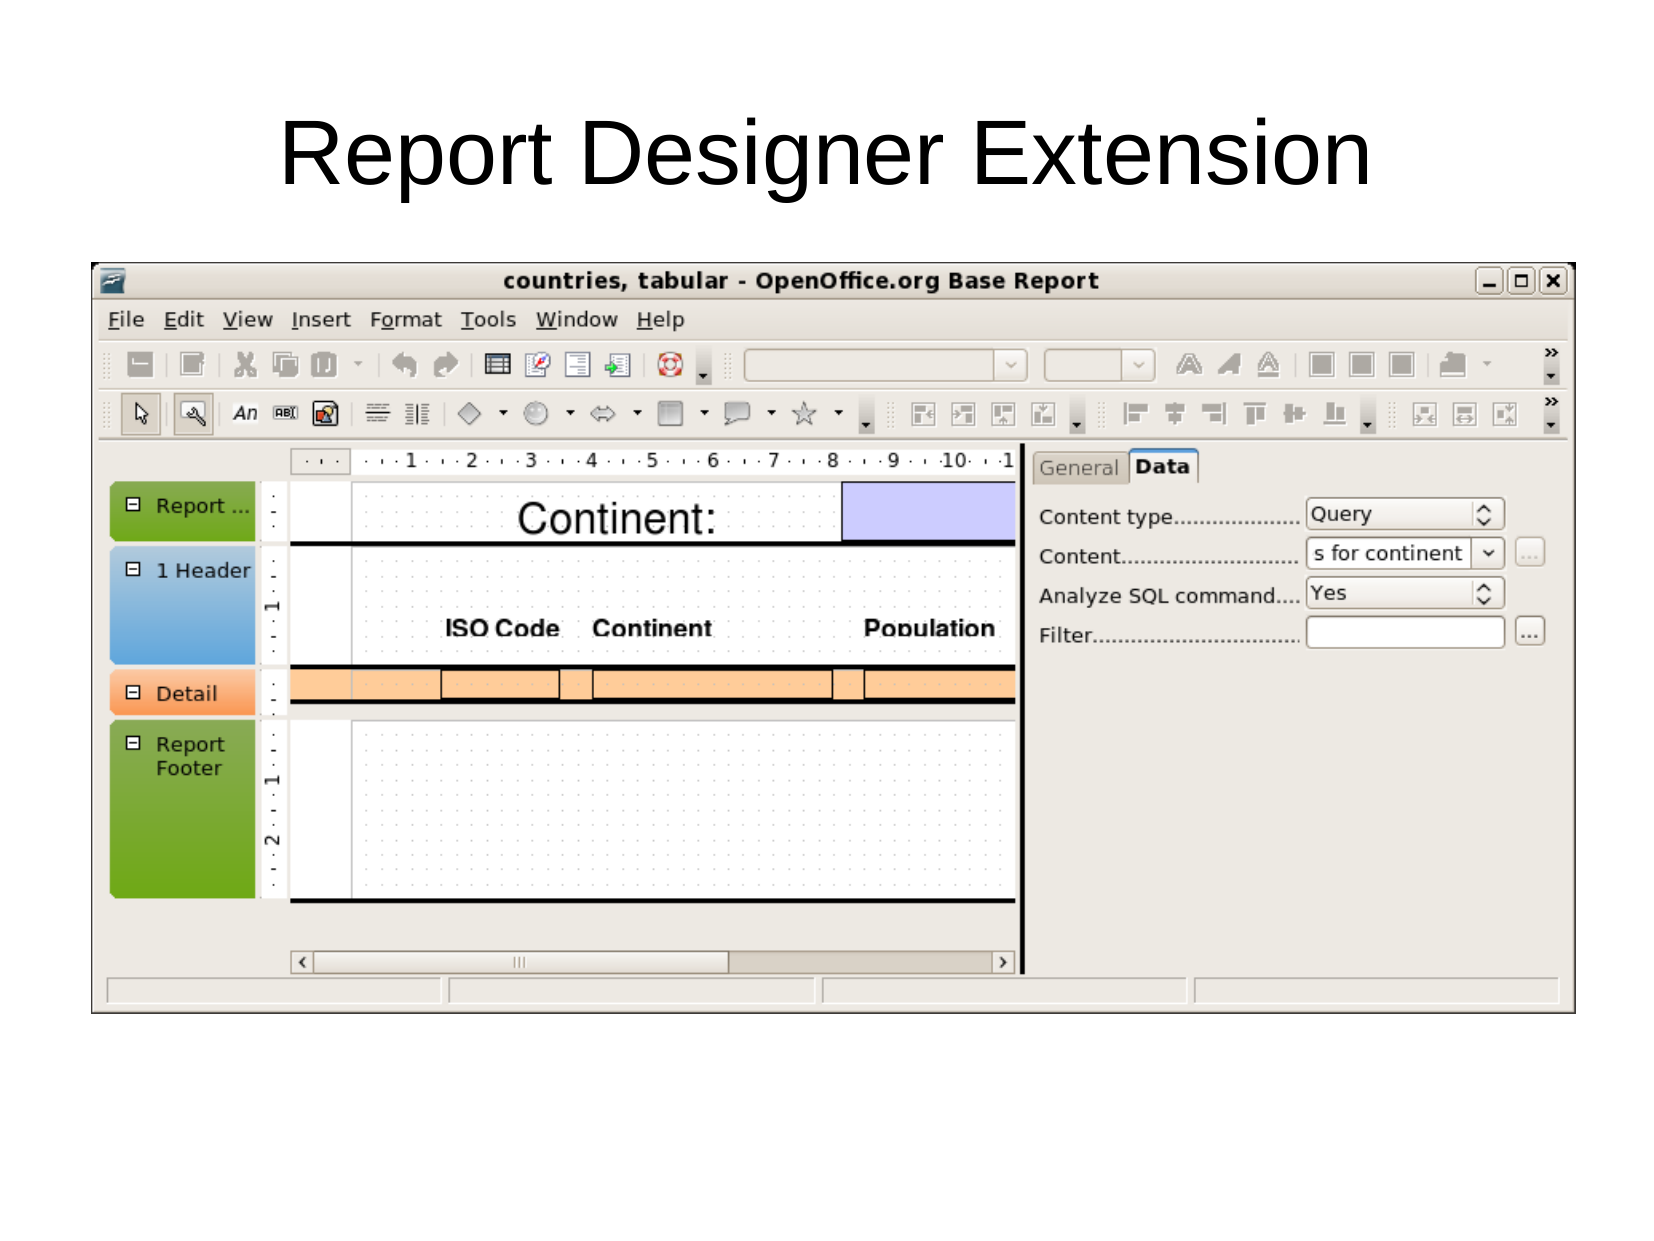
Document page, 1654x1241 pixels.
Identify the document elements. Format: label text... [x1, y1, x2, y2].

title Report Designer Extension [82, 56, 1571, 250]
picture [91, 262, 1576, 1015]
